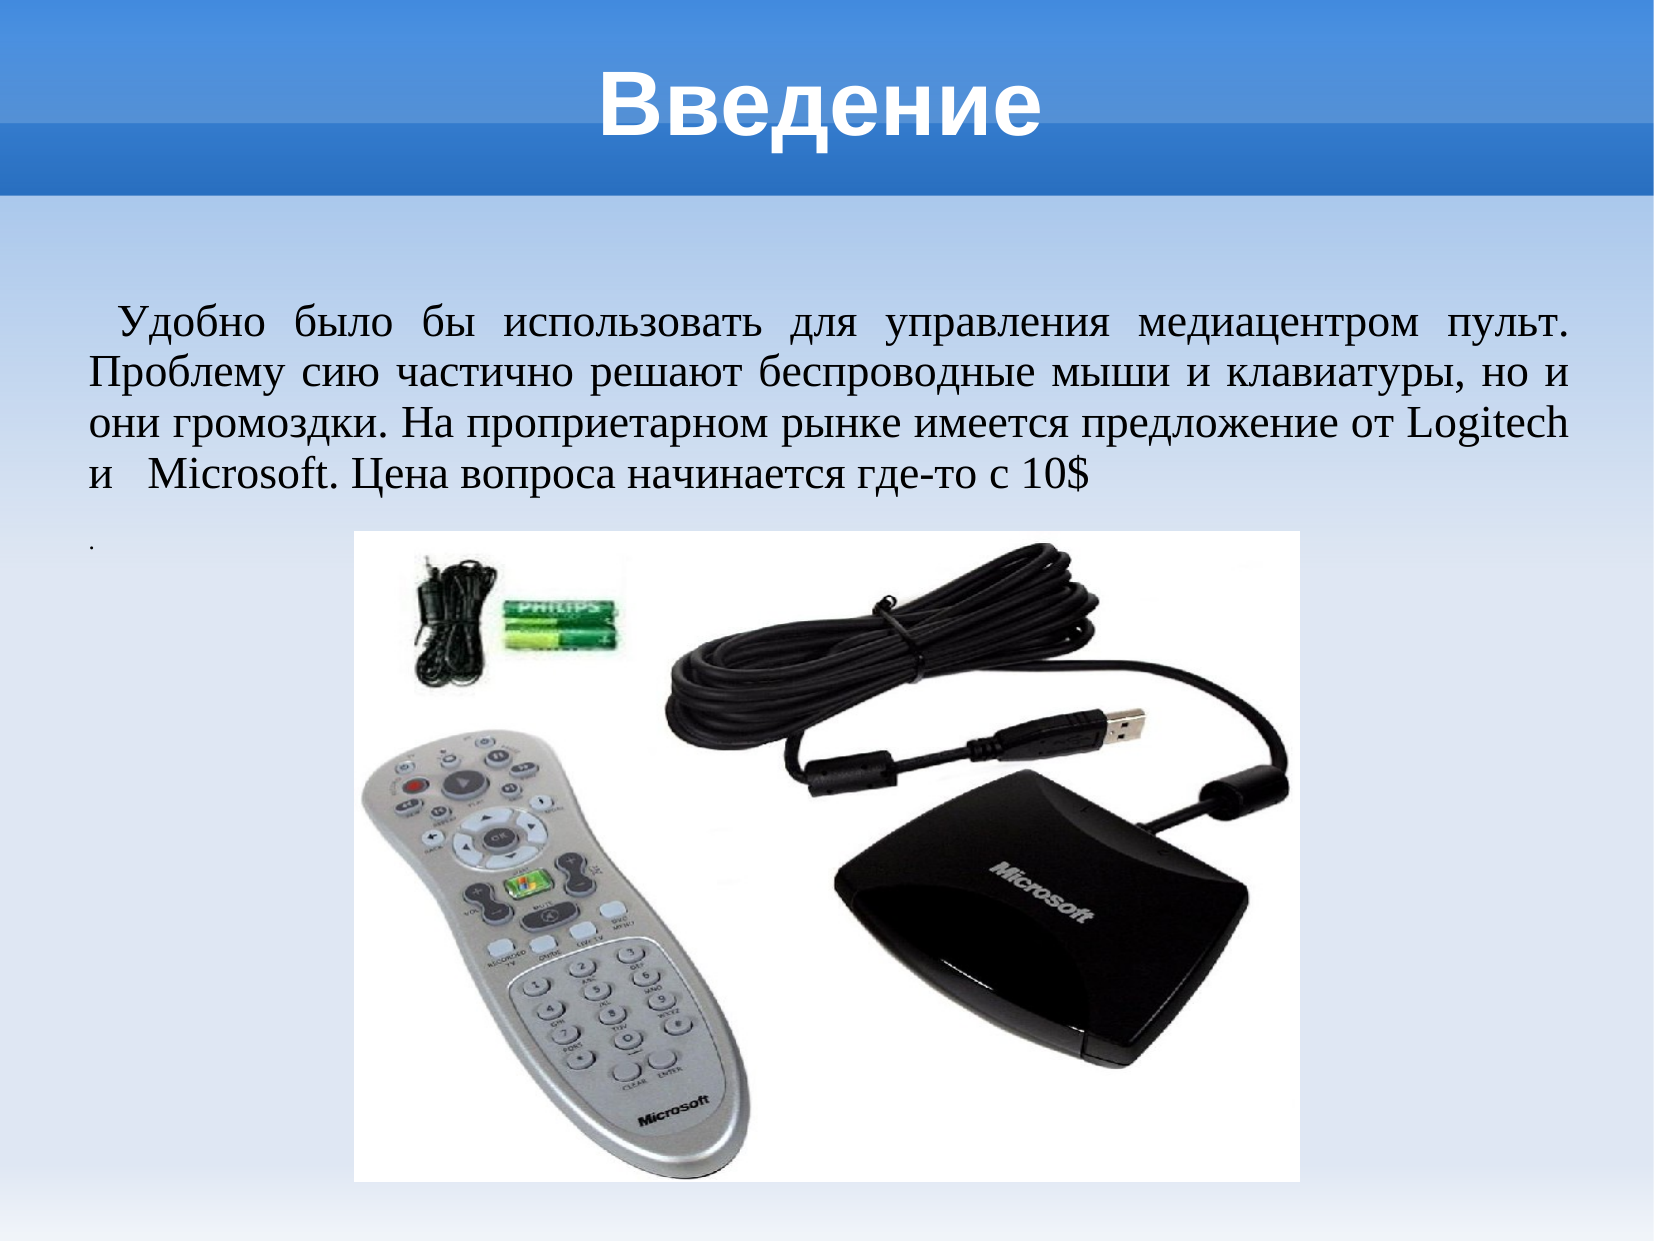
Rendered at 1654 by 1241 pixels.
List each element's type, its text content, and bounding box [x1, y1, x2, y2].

title Введение [76, 7, 1565, 200]
list Удобно было бы использовать для управления медиацентром пульт. Проблему сию частично решают беспроводные мыши и клавиатуры, но и они громоздки. На проприетарном рынке имеется предложение от Logitech и Microsoft. Цена вопроса начинается где-то с 10$ . [88, 295, 1571, 1094]
picture [0, 0, 1654, 1241]
